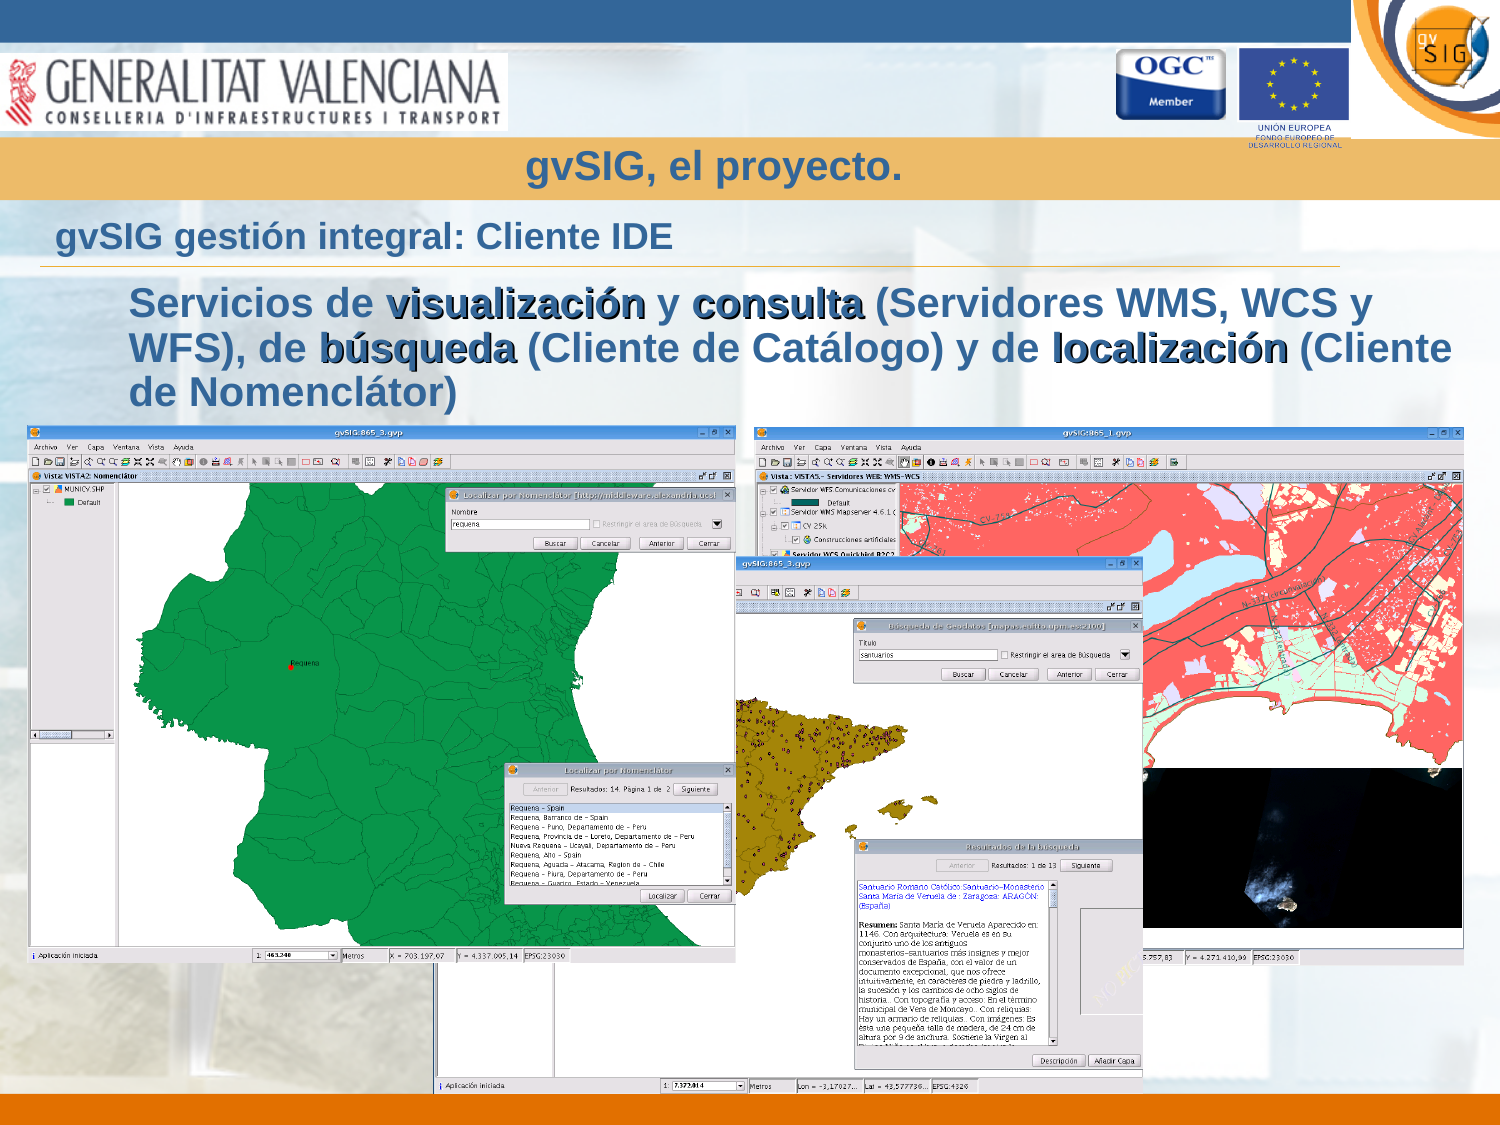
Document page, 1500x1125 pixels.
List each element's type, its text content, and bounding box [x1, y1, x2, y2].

picture [1116, 49, 1226, 120]
picture [0, 53, 508, 131]
text_box Servicios de visualización y consulta (Servidores WMS, WCS y WFS), de búsqueda (Cliente de Catálogo) y de localización (Cliente de Nomenclátor) [113, 274, 1476, 424]
picture [1237, 0, 1500, 139]
text_box gvSIG, el proyecto. [0, 137, 1429, 203]
text_box gvSIG gestión integral: Cliente IDE [40, 210, 691, 271]
picture [27, 425, 1464, 1094]
